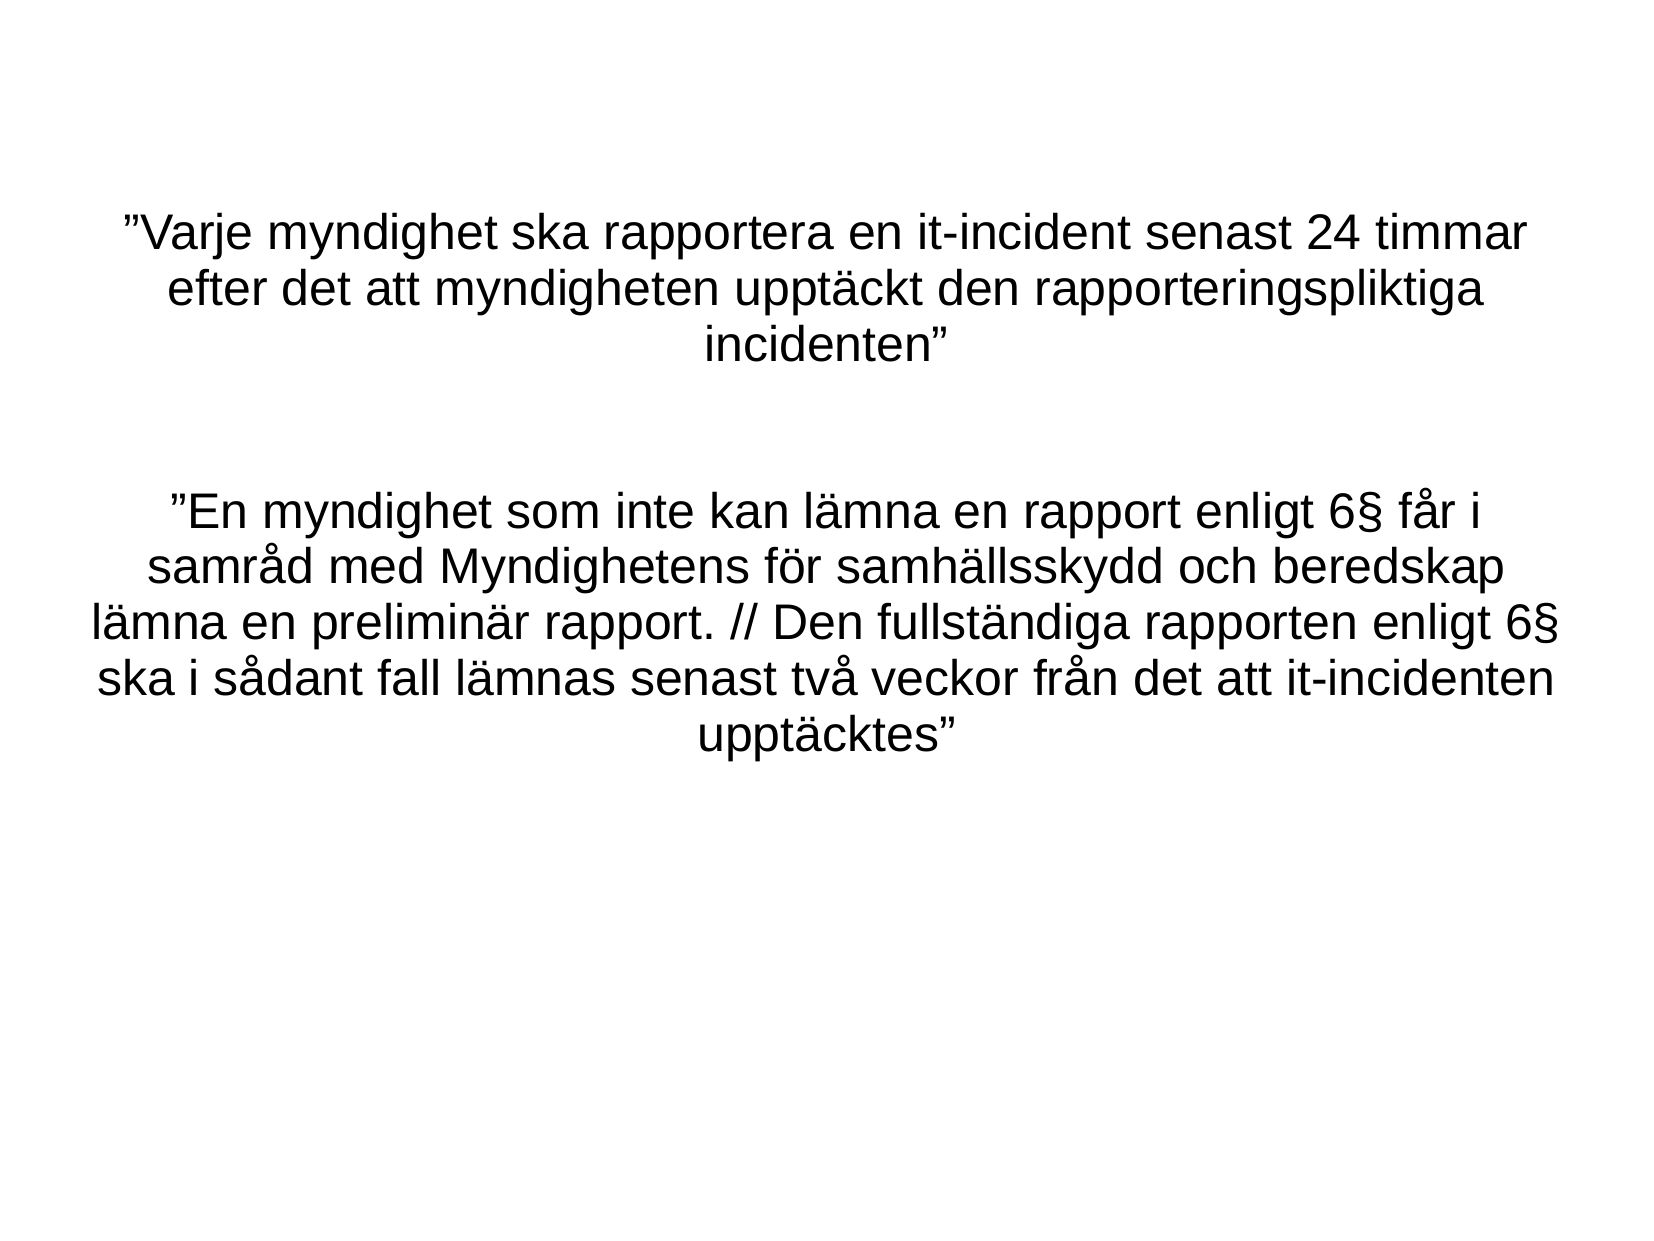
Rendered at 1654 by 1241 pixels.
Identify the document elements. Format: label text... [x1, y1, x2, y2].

subtitle ”Varje myndighet ska rapportera en it-incident senast 24 timmar efter det att myndigheten upptäckt den rapporteringspliktiga incidenten” ”En myndighet som inte kan lämna en rapport enligt 6§ får i samråd med Myndighetens för samhällsskydd och beredskap lämna en preliminär rapport. // Den fullständiga rapporten enligt 6§ ska i sådant fall lämnas senast två veckor från det att it-incidenten upptäcktes” [82, 49, 1571, 1010]
